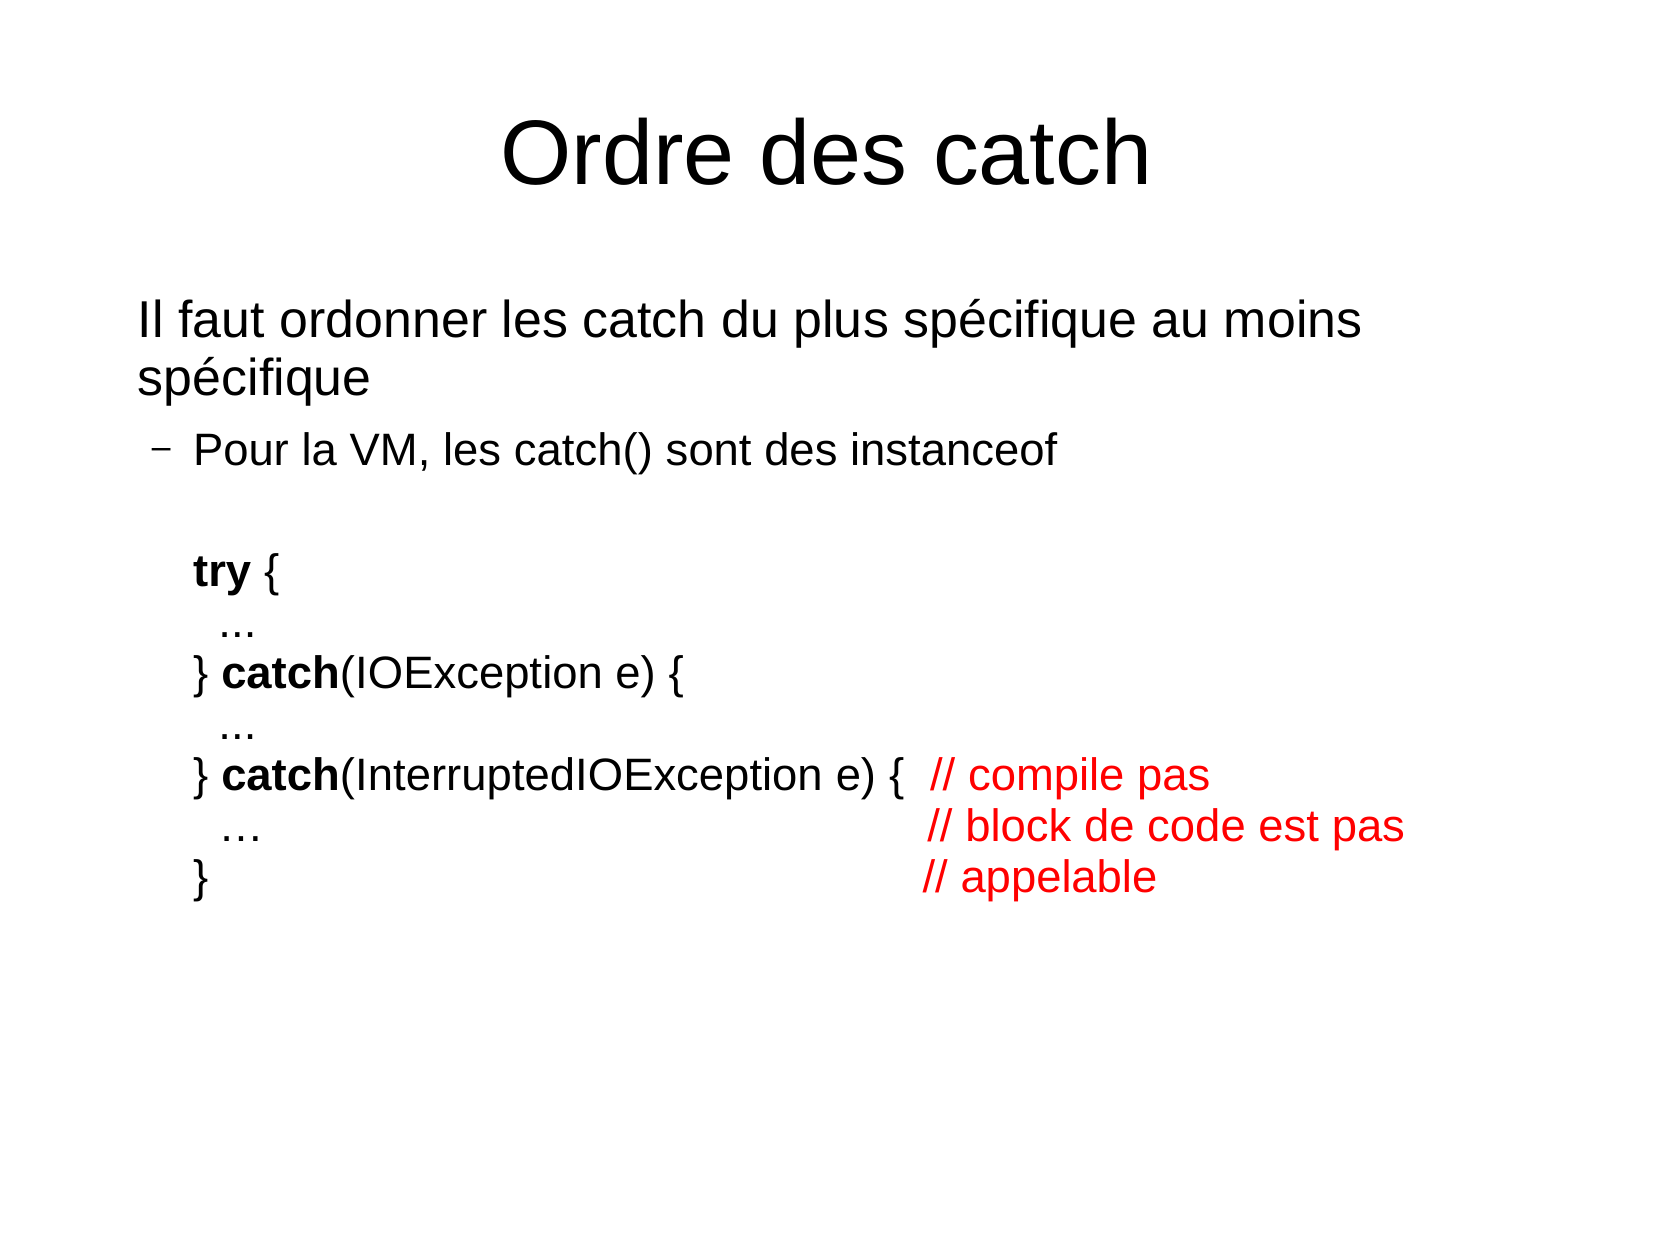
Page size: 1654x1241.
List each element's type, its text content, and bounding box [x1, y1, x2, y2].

title Ordre des catch [82, 49, 1571, 257]
list Il faut ordonner les catch du plus spécifique au moins spécifique Pour la VM, les catch() sont des instanceof try { ... } catch(IOException e) { ... } catch(InterruptedIOException e) { // compile pas … // block de code est pas } // appelable [82, 290, 1571, 1010]
